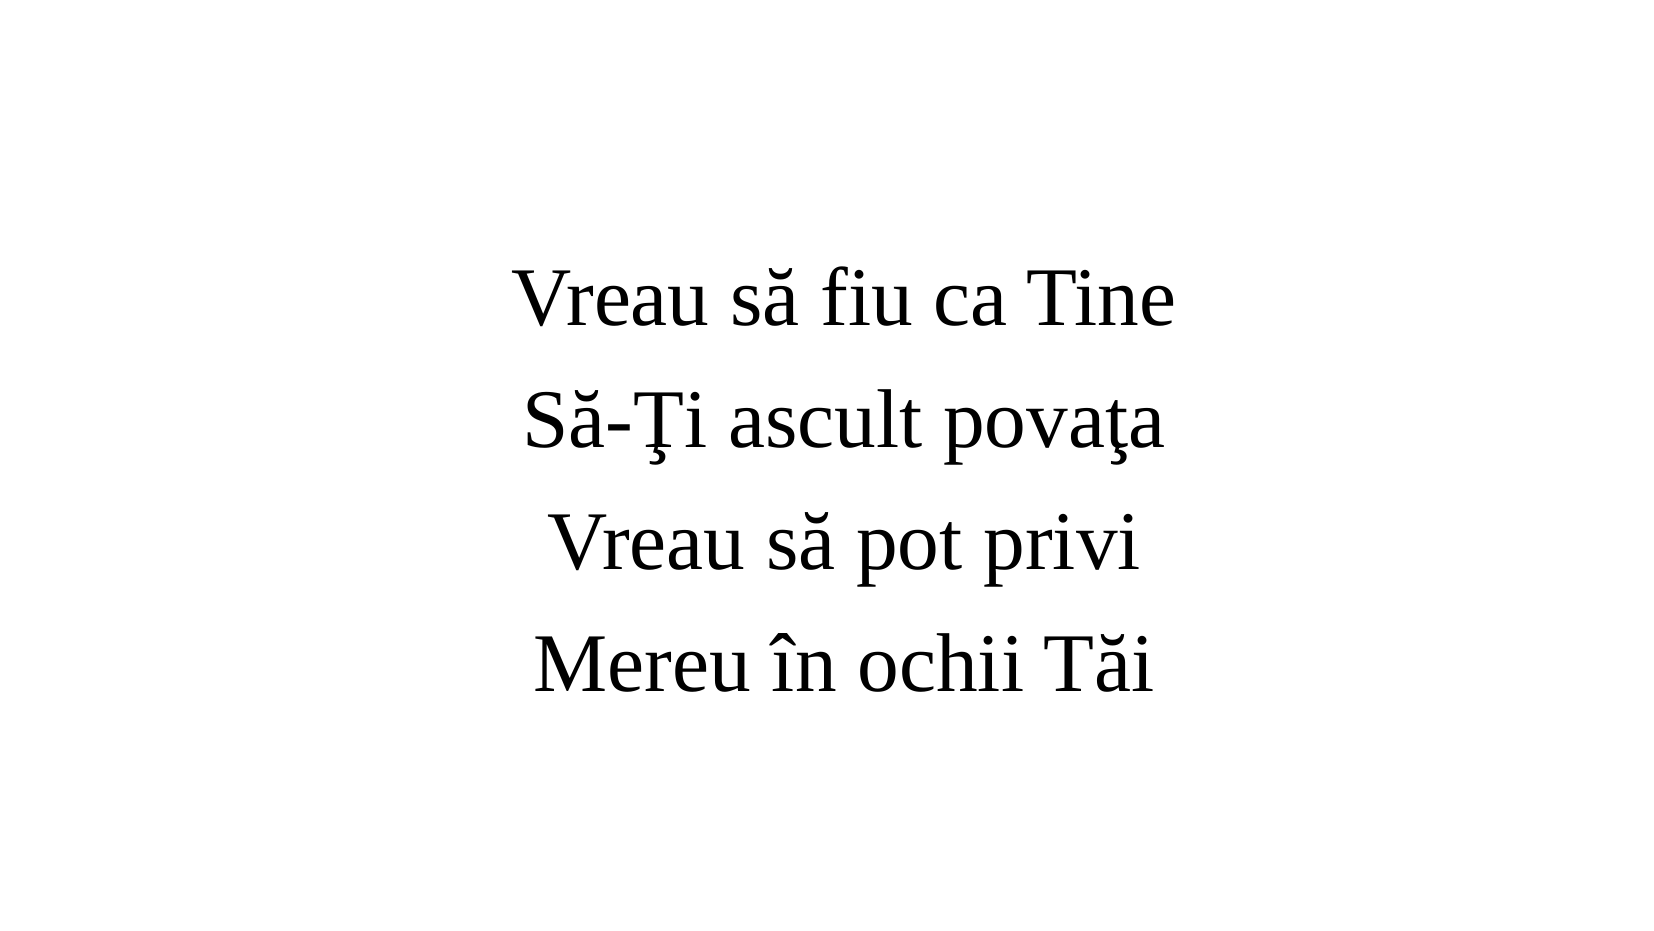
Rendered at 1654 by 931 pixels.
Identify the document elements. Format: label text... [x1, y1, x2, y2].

subtitle Vreau să fiu ca Tine Să-Ţi ascult povaţa Vreau să pot privi Mereu în ochii Tăi [177, 242, 1512, 709]
